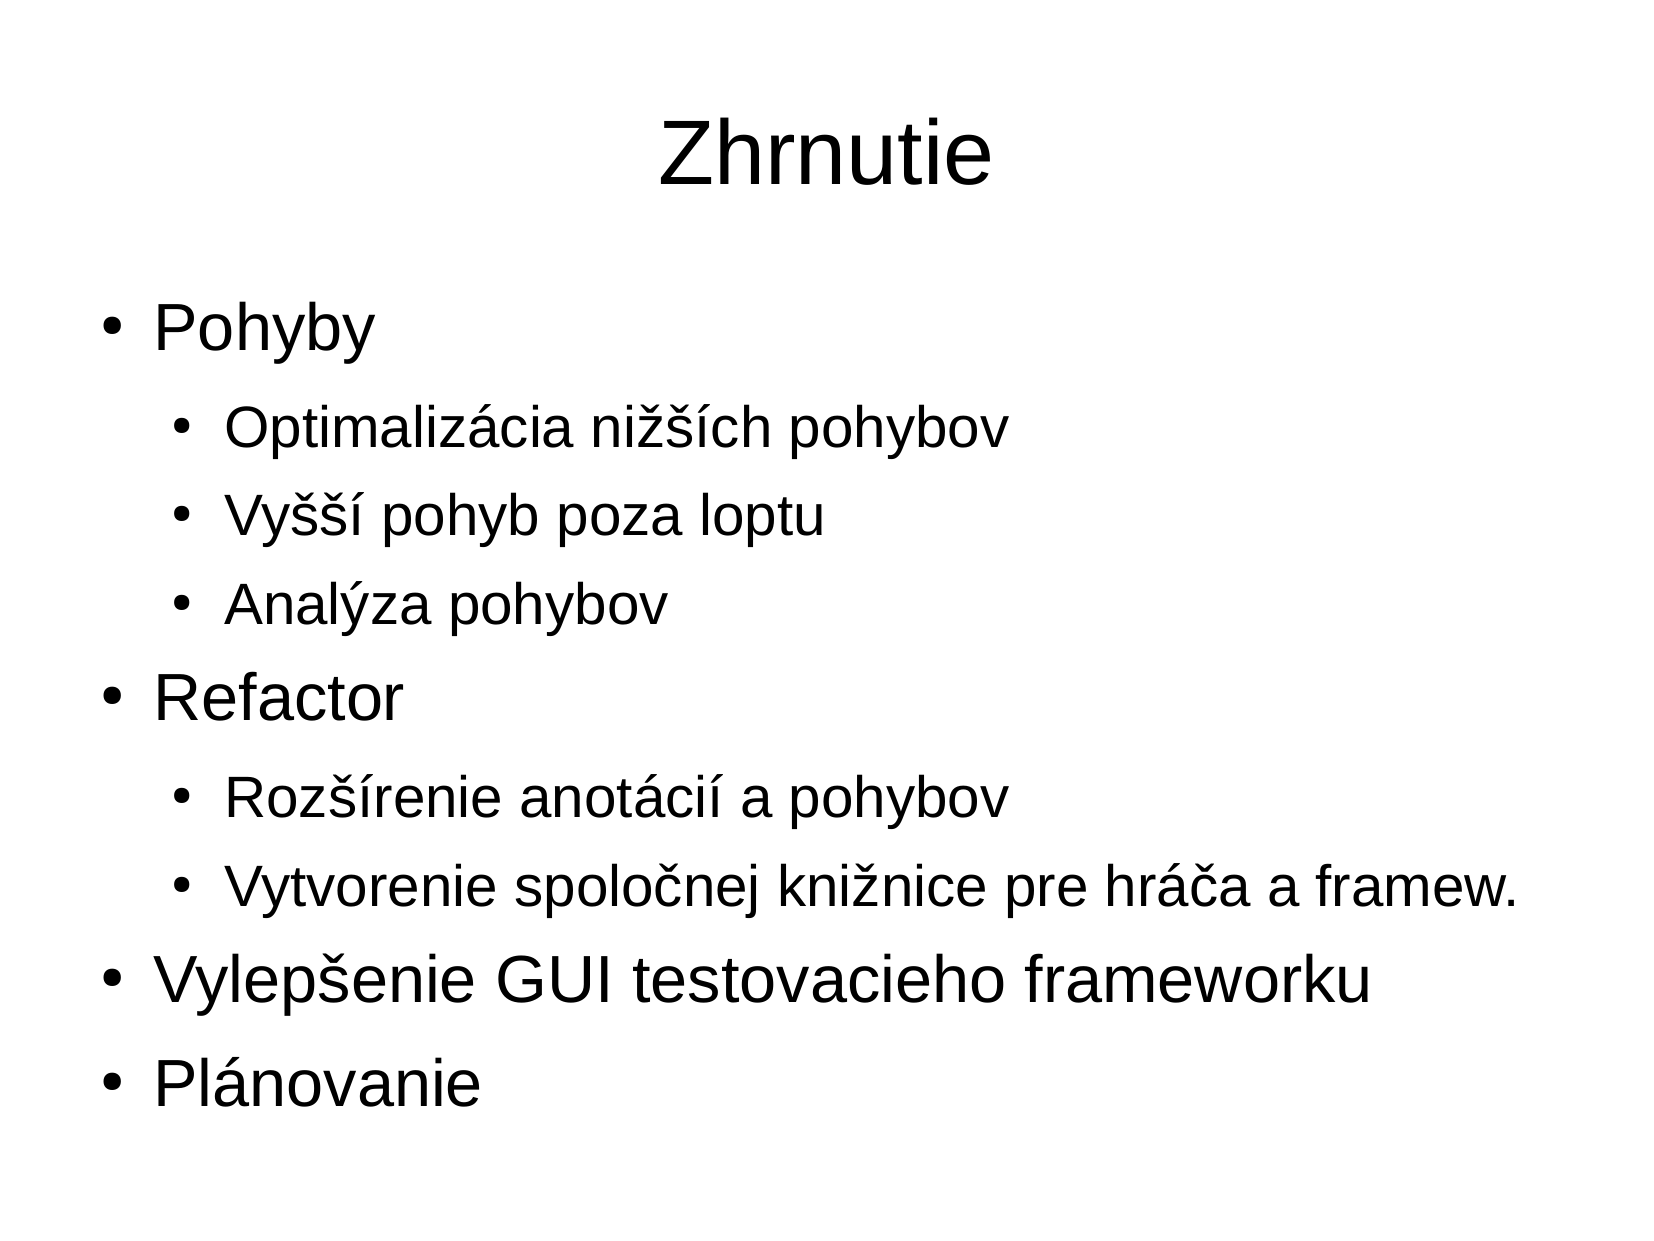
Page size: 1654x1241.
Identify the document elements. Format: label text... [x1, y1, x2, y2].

title Zhrnutie [82, 49, 1571, 257]
list Pohyby Optimalizácia nižších pohybov Vyšší pohyb poza loptu Analýza pohybov Refactor Rozšírenie anotácií a pohybov Vytvorenie spoločnej knižnice pre hráča a framew. Vylepšenie GUI testovacieho frameworku Plánovanie [82, 290, 1571, 1120]
